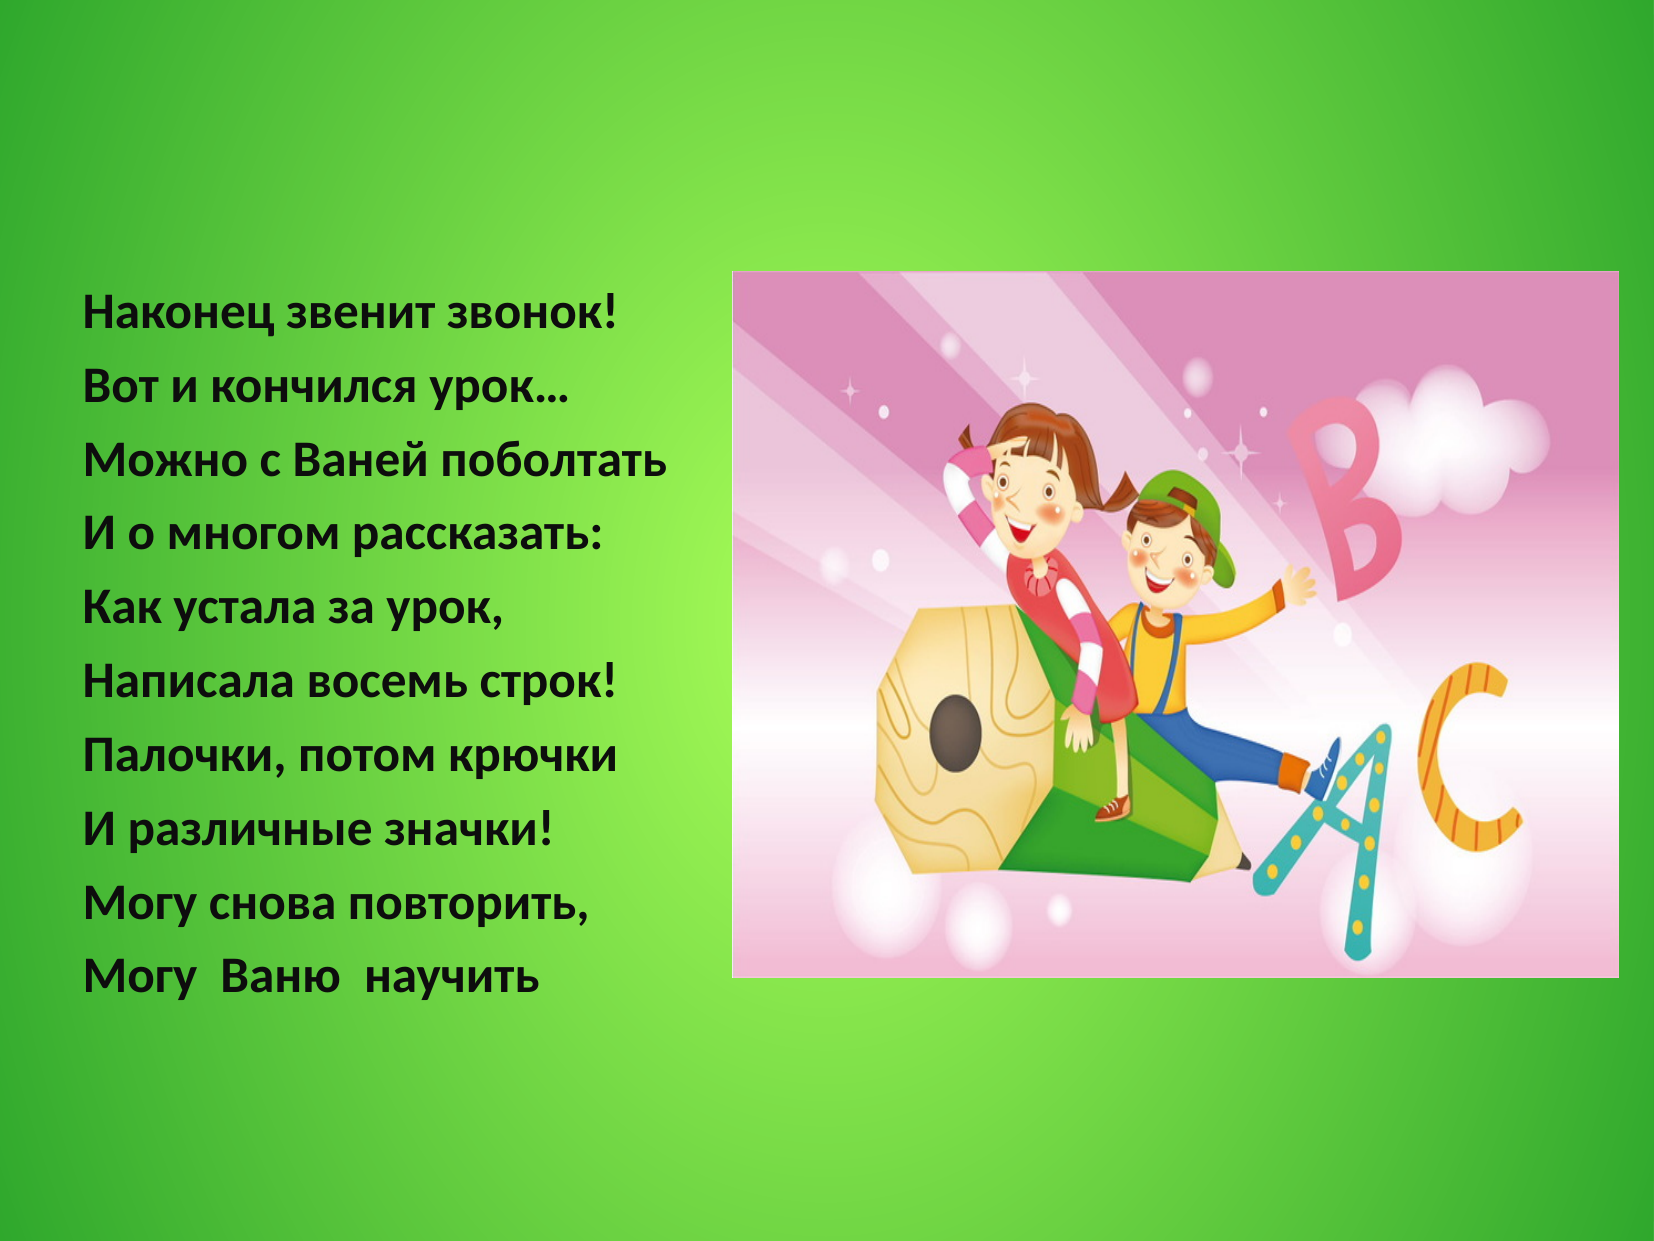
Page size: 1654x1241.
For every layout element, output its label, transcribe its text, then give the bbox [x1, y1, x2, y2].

title [82, 42, 1571, 264]
picture [732, 271, 1619, 978]
list Наконец звенит звонок! Вот и кончился урок… Можно с Ваней поболтать И о многом рассказать: Как устала за урок, Написала восемь строк! Палочки, потом крючки И различные значки! Могу снова повторить, Могу Ваню научить [82, 290, 1571, 1010]
